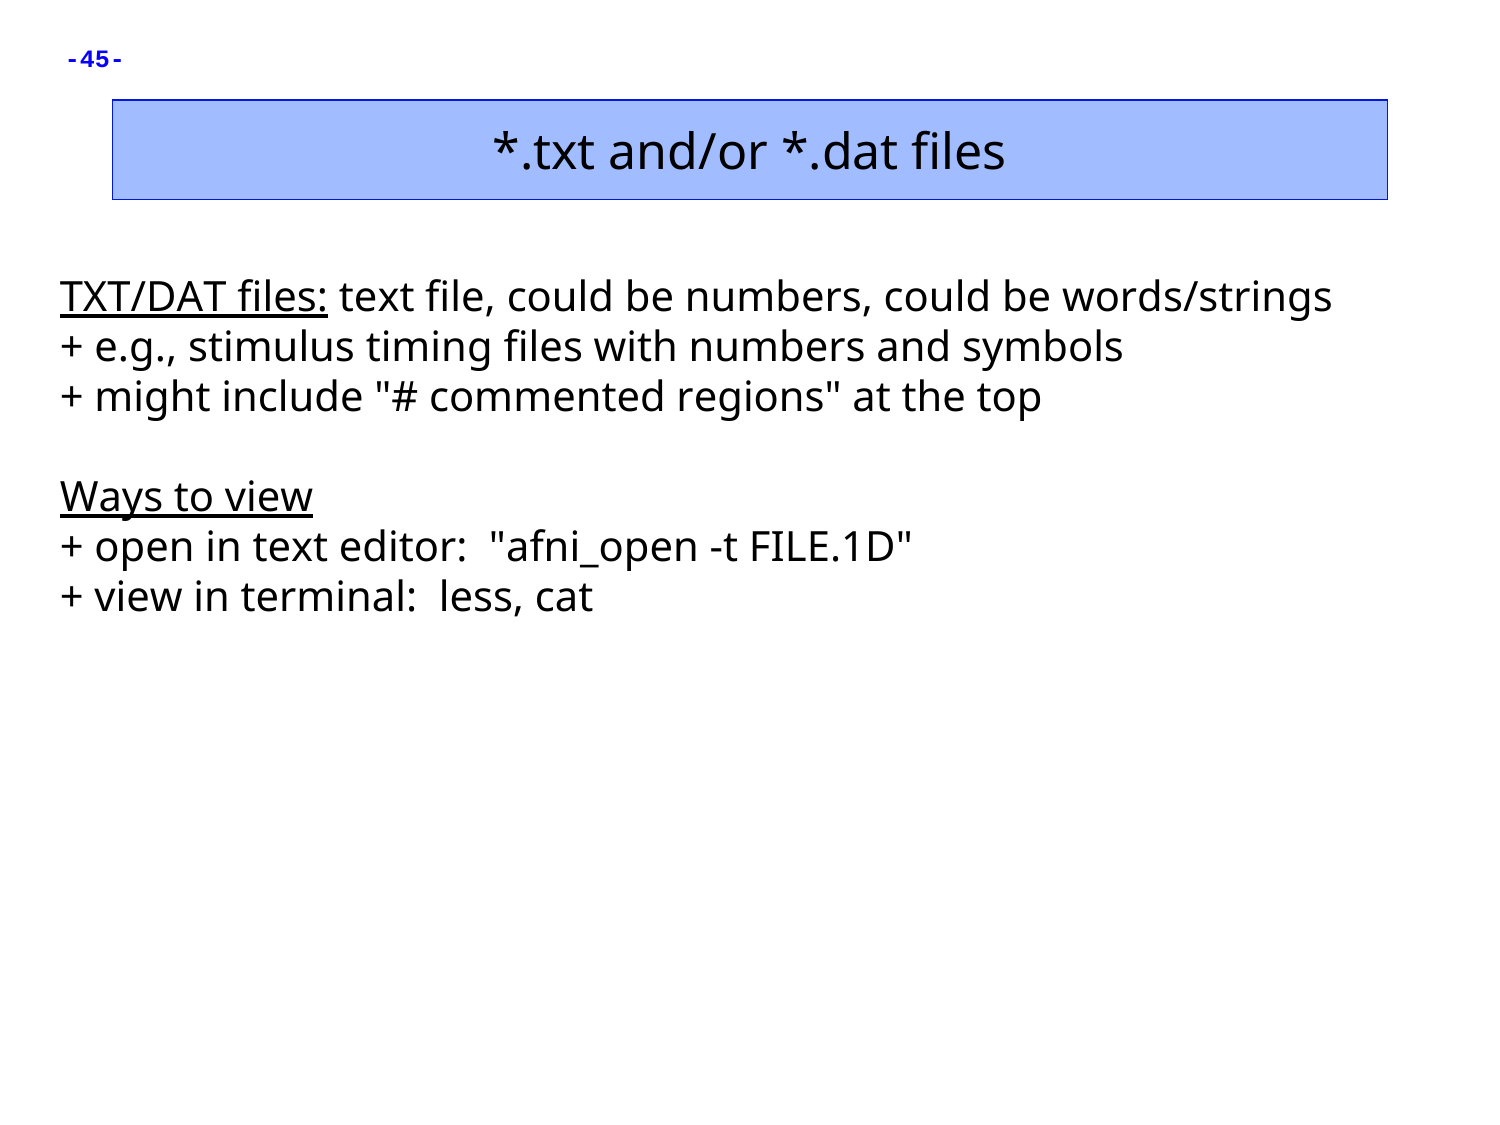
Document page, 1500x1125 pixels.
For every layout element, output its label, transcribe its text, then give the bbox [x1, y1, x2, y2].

text_box *.txt and/or *.dat files [112, 99, 1388, 200]
text_box TXT/DAT files: text file, could be numbers, could be words/strings + e.g., stimulus timing files with numbers and symbols + might include "# commented regions" at the top Ways to view + open in text editor: "afni_open -t FILE.1D" + view in terminal: less, cat [45, 262, 1440, 1078]
